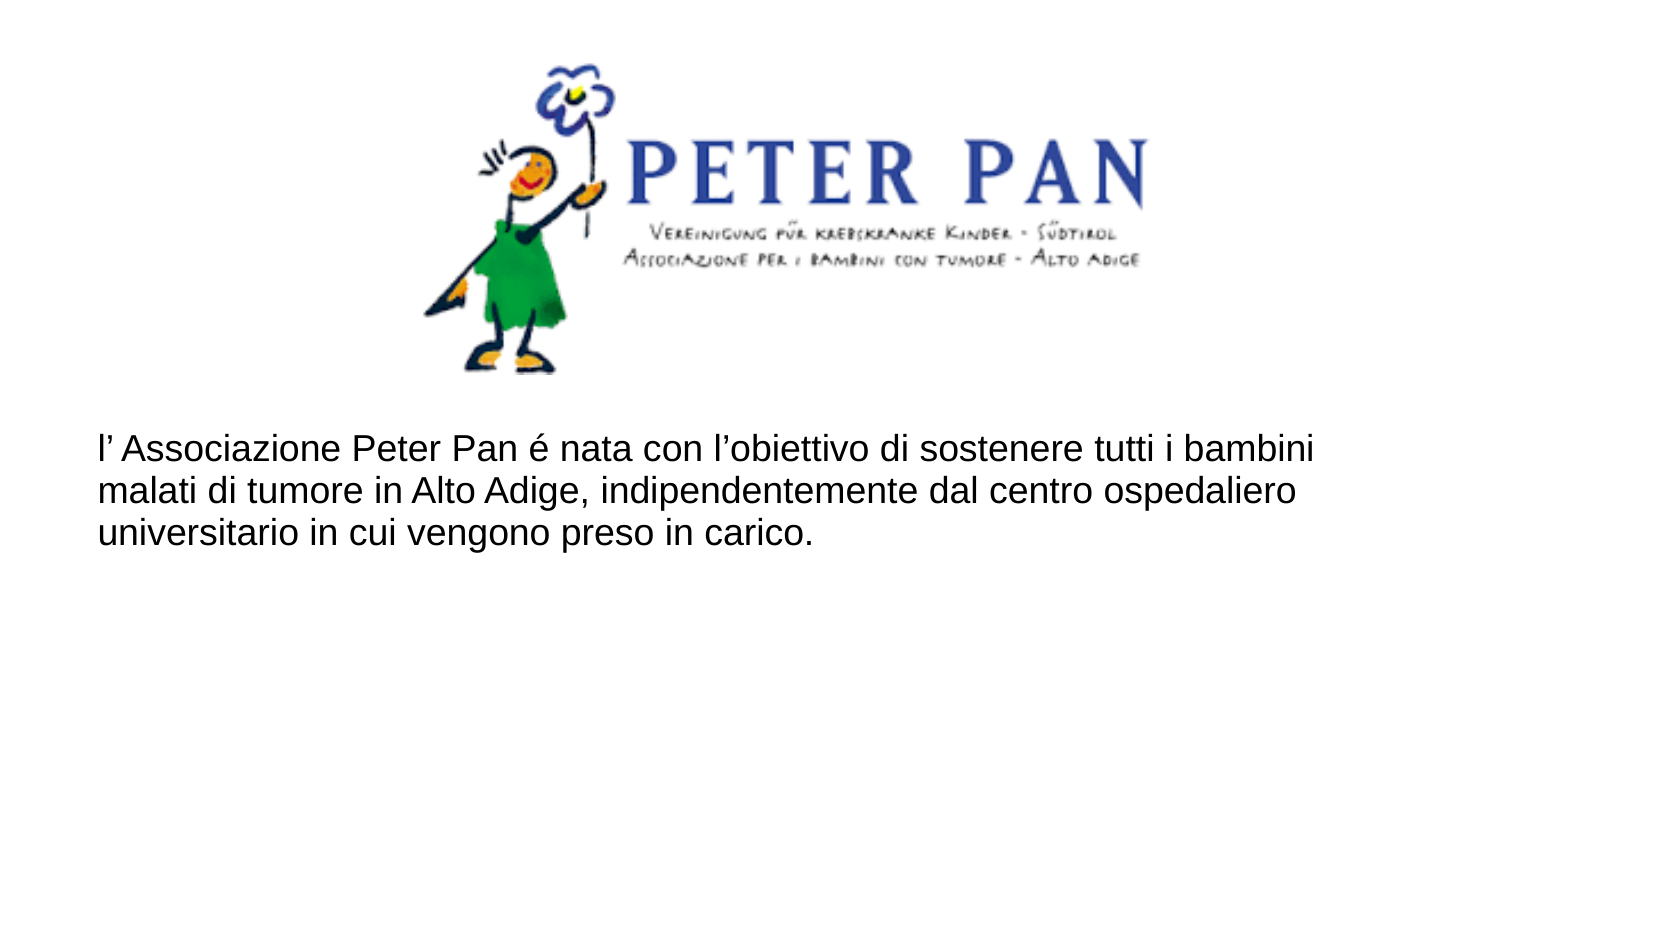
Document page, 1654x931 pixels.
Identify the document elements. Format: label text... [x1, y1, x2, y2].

picture [390, 30, 1150, 376]
text_box l’ Associazione Peter Pan é nata con l’obiettivo di sostenere tutti i bambini malati di tumore in Alto Adige, indipendentemente dal centro ospedaliero universitario in cui vengono preso in carico. [82, 420, 1571, 691]
